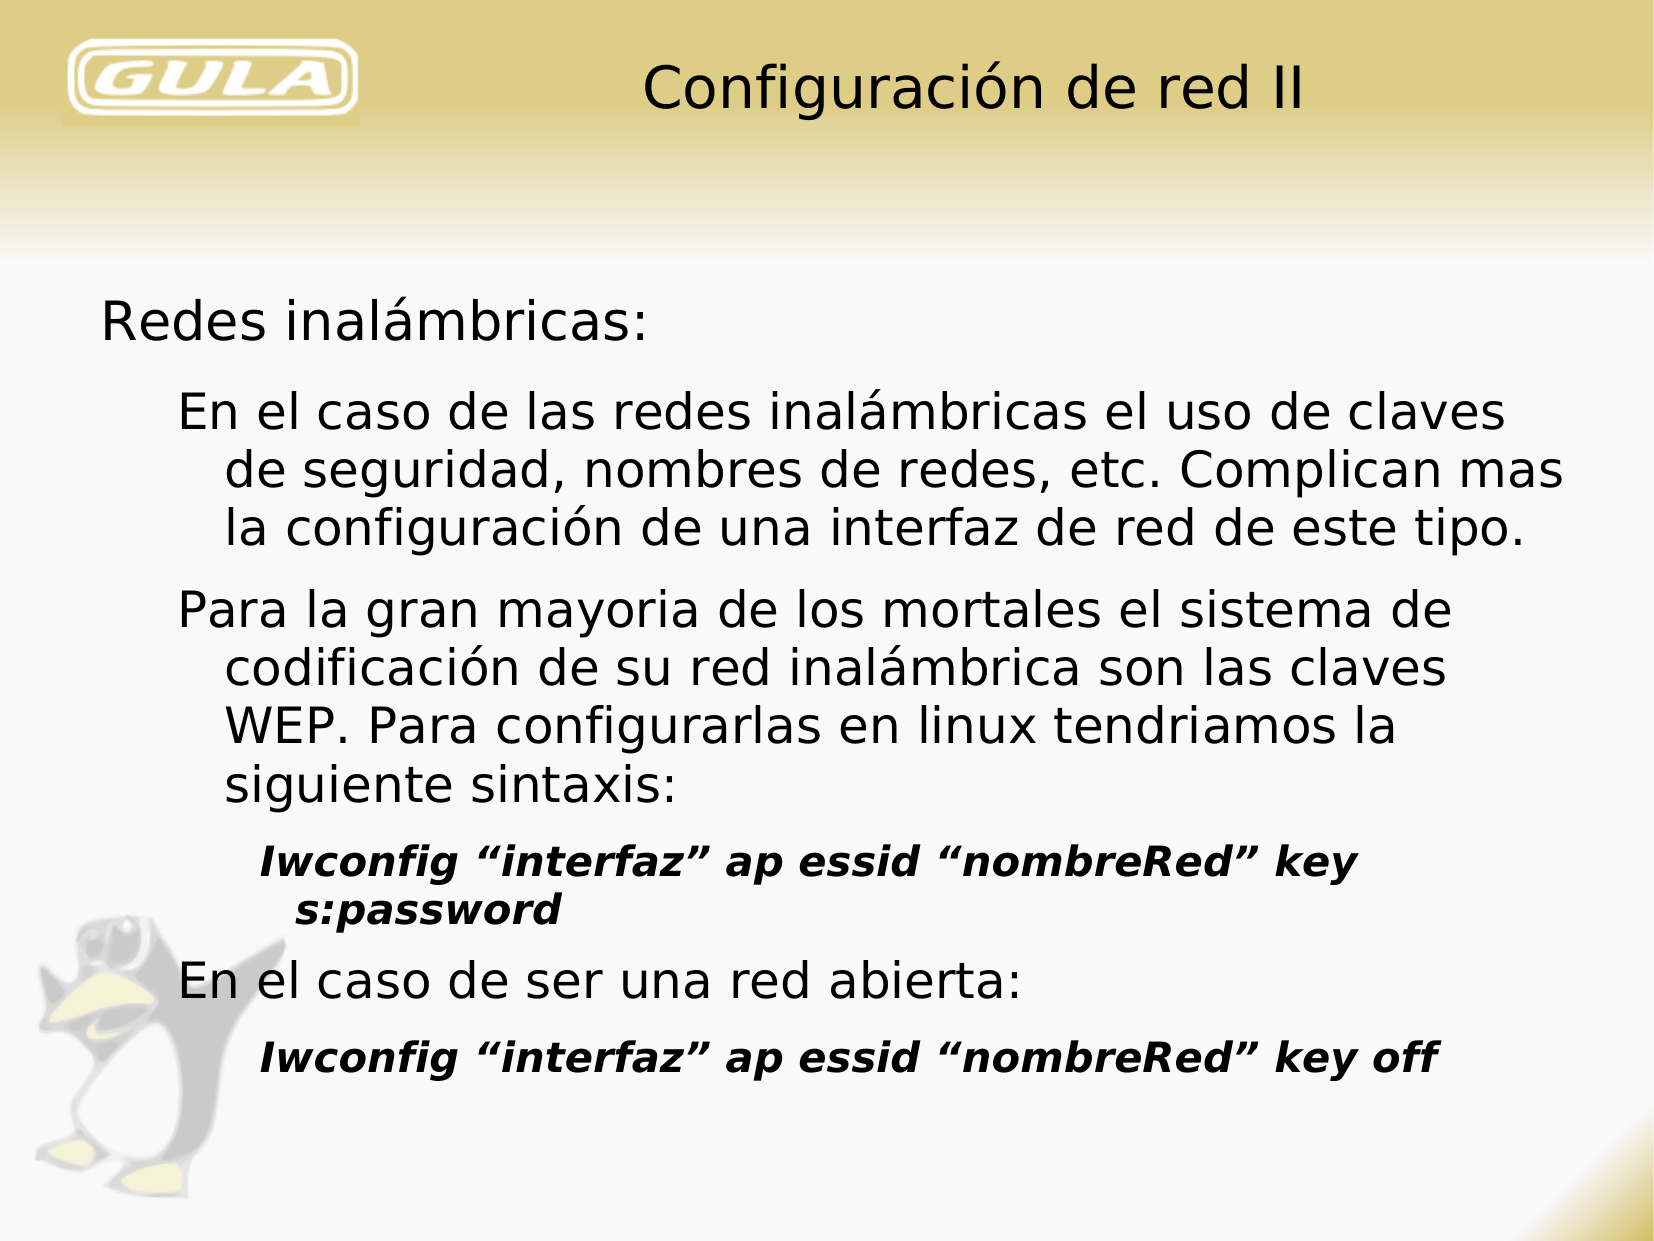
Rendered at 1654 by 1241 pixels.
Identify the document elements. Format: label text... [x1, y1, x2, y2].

title Configuración de red II [383, 22, 1565, 154]
list Redes inalámbricas: En el caso de las redes inalámbricas el uso de claves de seguridad, nombres de redes, etc. Complican mas la configuración de una interfaz de red de este tipo. Para la gran mayoria de los mortales el sistema de codificación de su red inalámbrica son las claves WEP. Para configurarlas en linux tendriamos la siguiente sintaxis: Iwconfig “interfaz” ap essid “nombreRed” key s:password En el caso de ser una red abierta: Iwconfig “interfaz” ap essid “nombreRed” key off [82, 290, 1571, 1109]
picture [0, 0, 1654, 1241]
